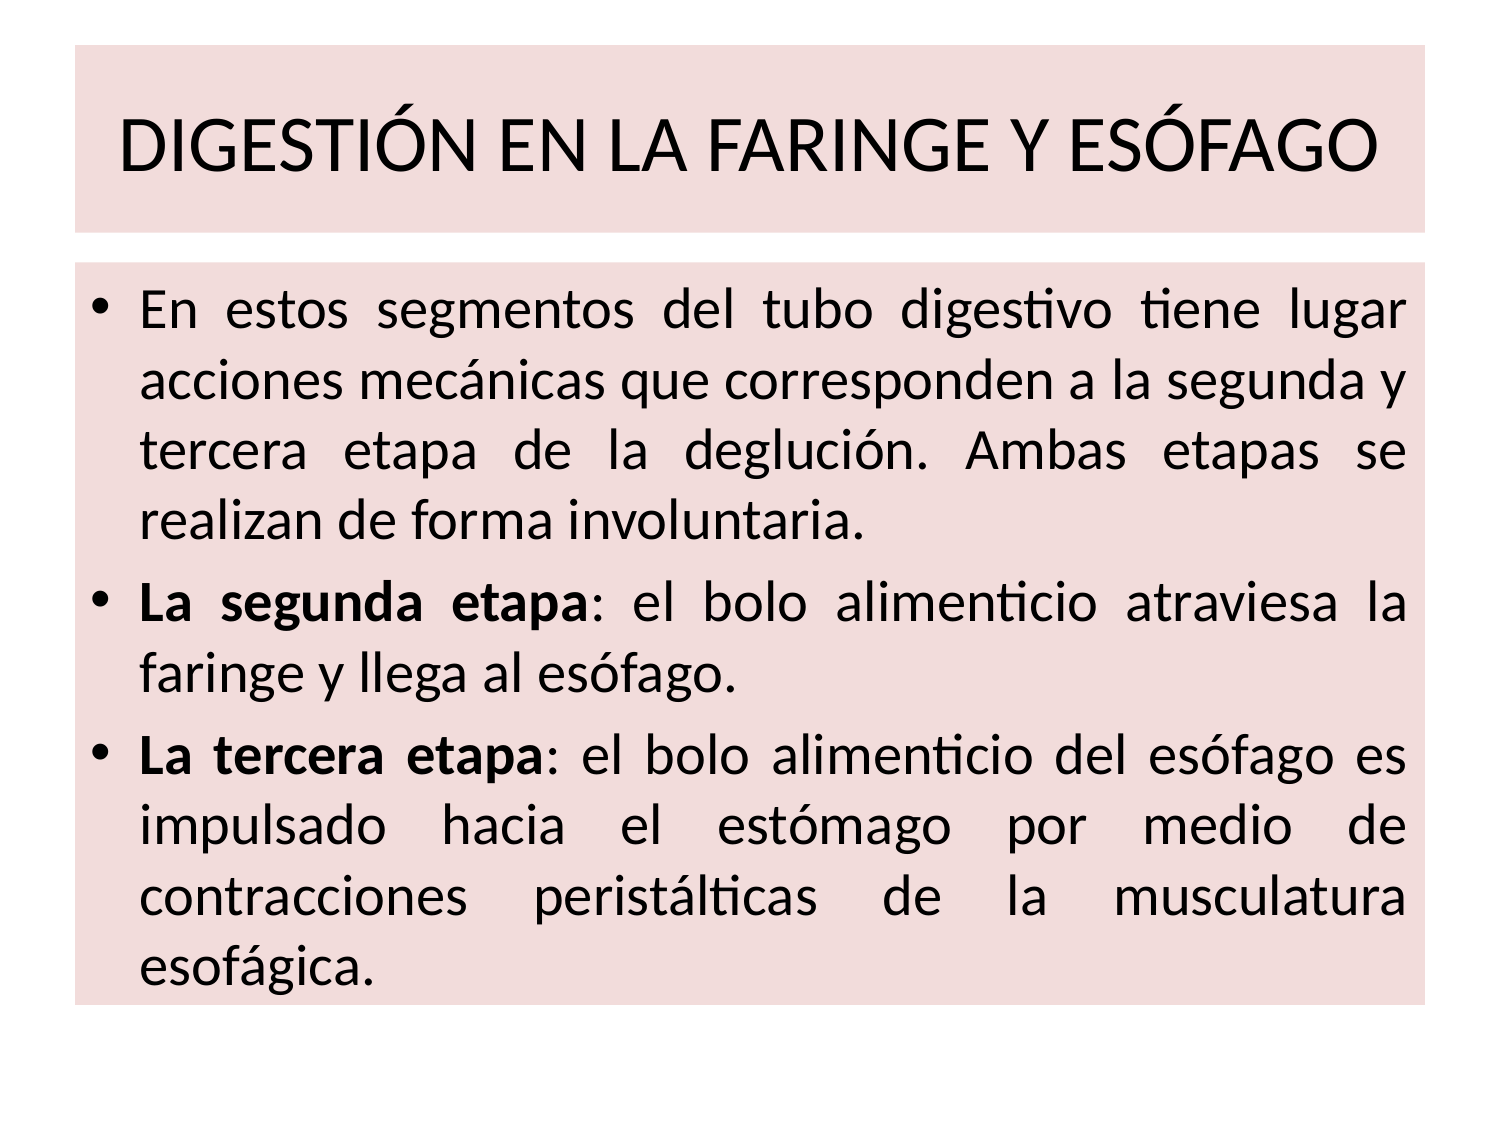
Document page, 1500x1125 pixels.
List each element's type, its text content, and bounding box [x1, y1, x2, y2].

title DIGESTIÓN EN LA FARINGE Y ESÓFAGO [75, 45, 1425, 233]
list En estos segmentos del tubo digestivo tiene lugar acciones mecánicas que corresponden a la segunda y tercera etapa de la deglución. Ambas etapas se realizan de forma involuntaria. La segunda etapa: el bolo alimenticio atraviesa la faringe y llega al esófago. La tercera etapa: el bolo alimenticio del esófago es impulsado hacia el estómago por medio de contracciones peristálticas de la musculatura esofágica. [75, 262, 1425, 1005]
